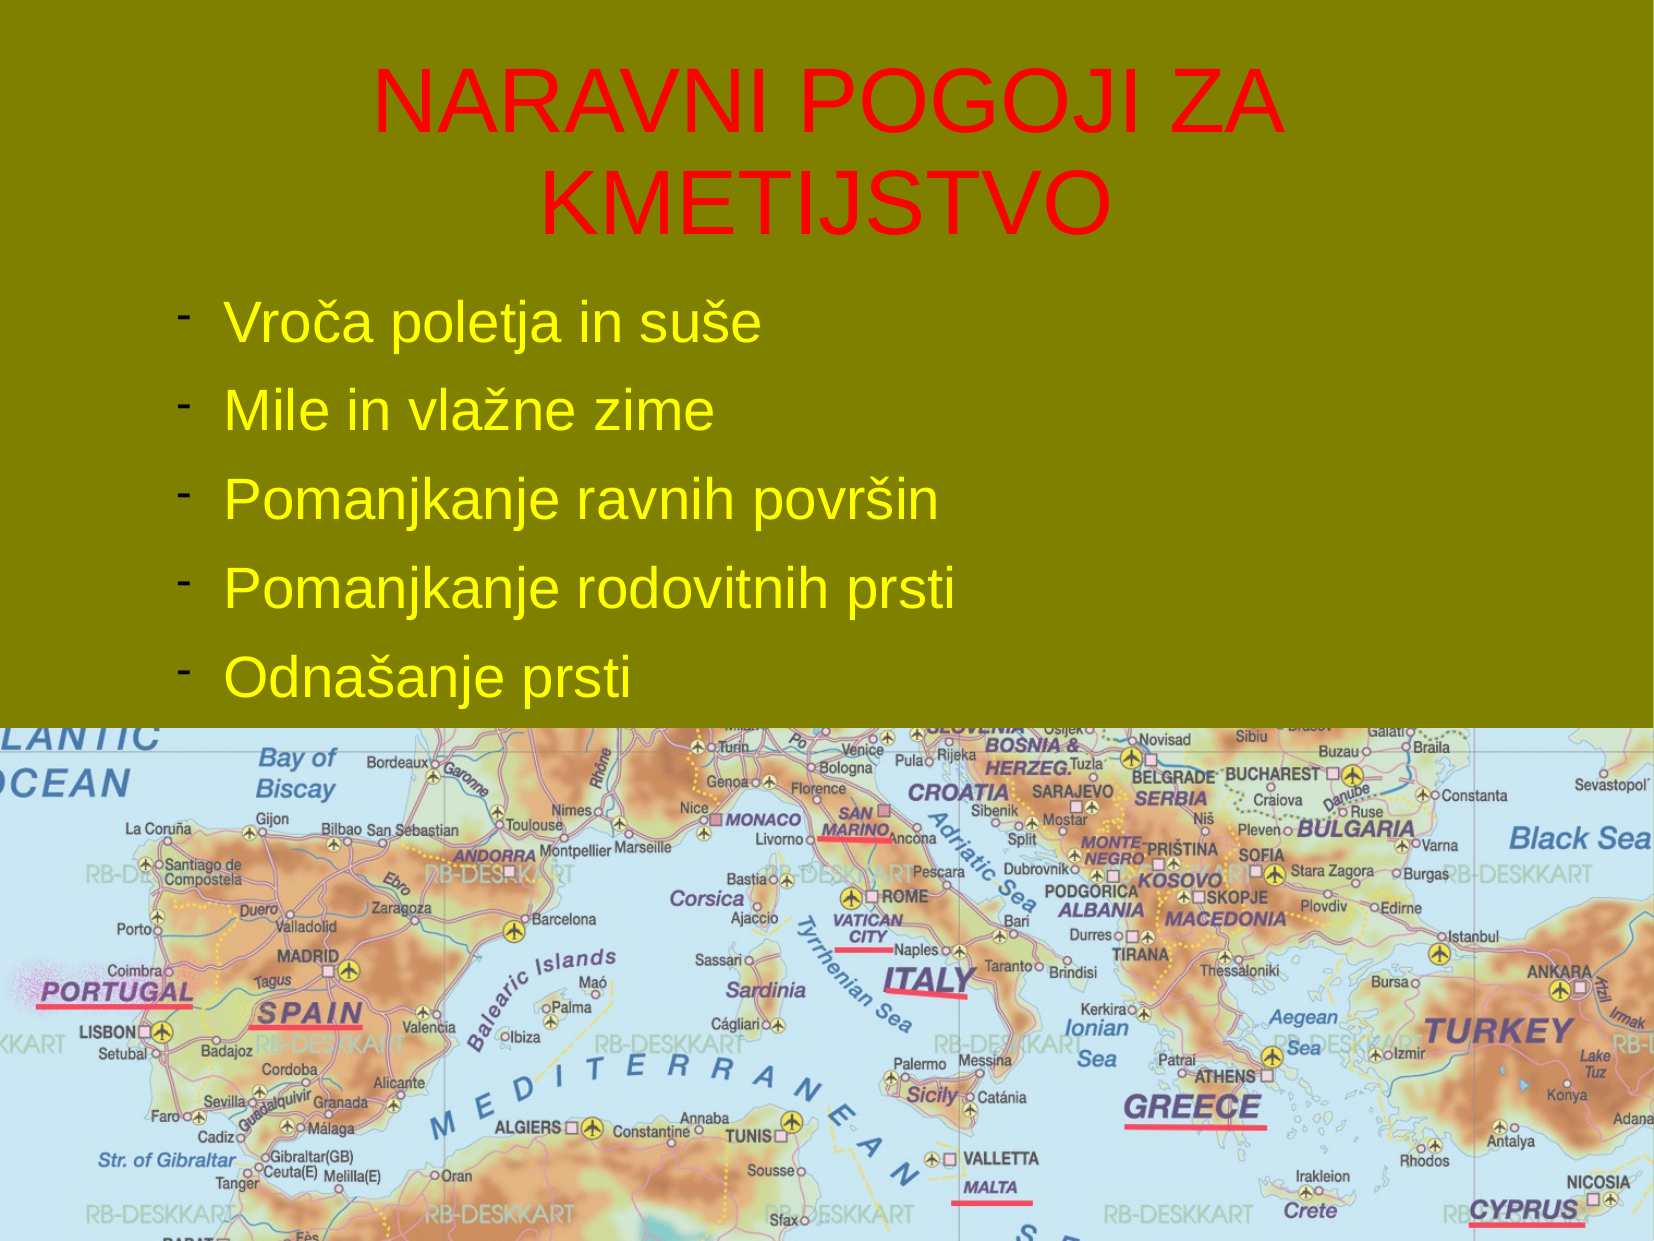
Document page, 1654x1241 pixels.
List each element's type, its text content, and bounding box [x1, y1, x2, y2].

picture [0, 728, 1654, 1241]
list Vroča poletja in suše Mile in vlažne zime Pomanjkanje ravnih površin Pomanjkanje rodovitnih prsti Odnašanje prsti [82, 290, 1571, 728]
title NARAVNI POGOJI ZA KMETIJSTVO [82, 49, 1571, 257]
